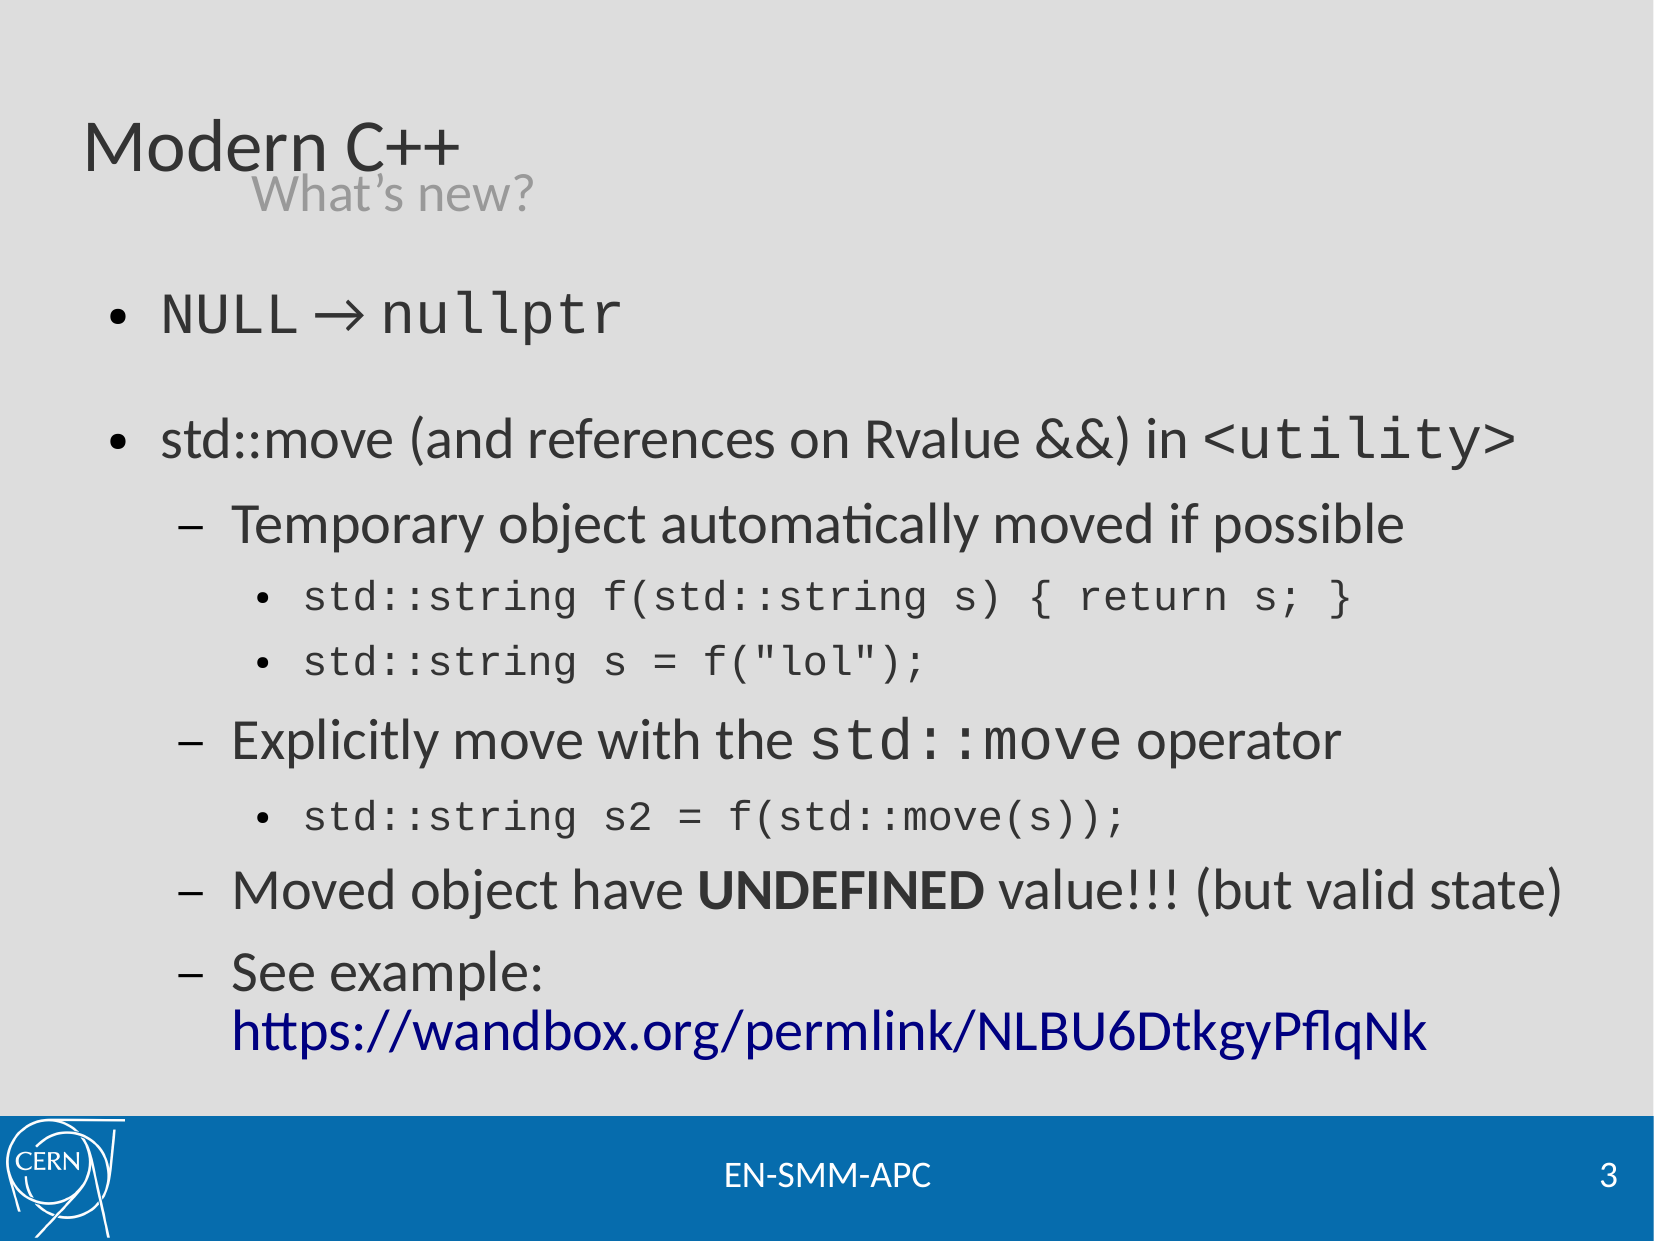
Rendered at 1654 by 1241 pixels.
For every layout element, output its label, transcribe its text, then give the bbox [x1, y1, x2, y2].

title Modern C++ [82, 49, 1571, 257]
picture [6, 1118, 125, 1238]
list NULL → nullptr std::move (and references on Rvalue &&) in <utility> Temporary object automatically moved if possible std::string f(std::string s) { return s; } std::string s = f("lol"); Explicitly move with the std::move operator std::string s2 = f(std::move(s)); Moved object have UNDEFINED value!!! (but valid state) See example: https://wandbox.org/permlink/NLBU6DtkgyPflqNk [90, 285, 1654, 1081]
title What’s new? [23, 118, 766, 278]
